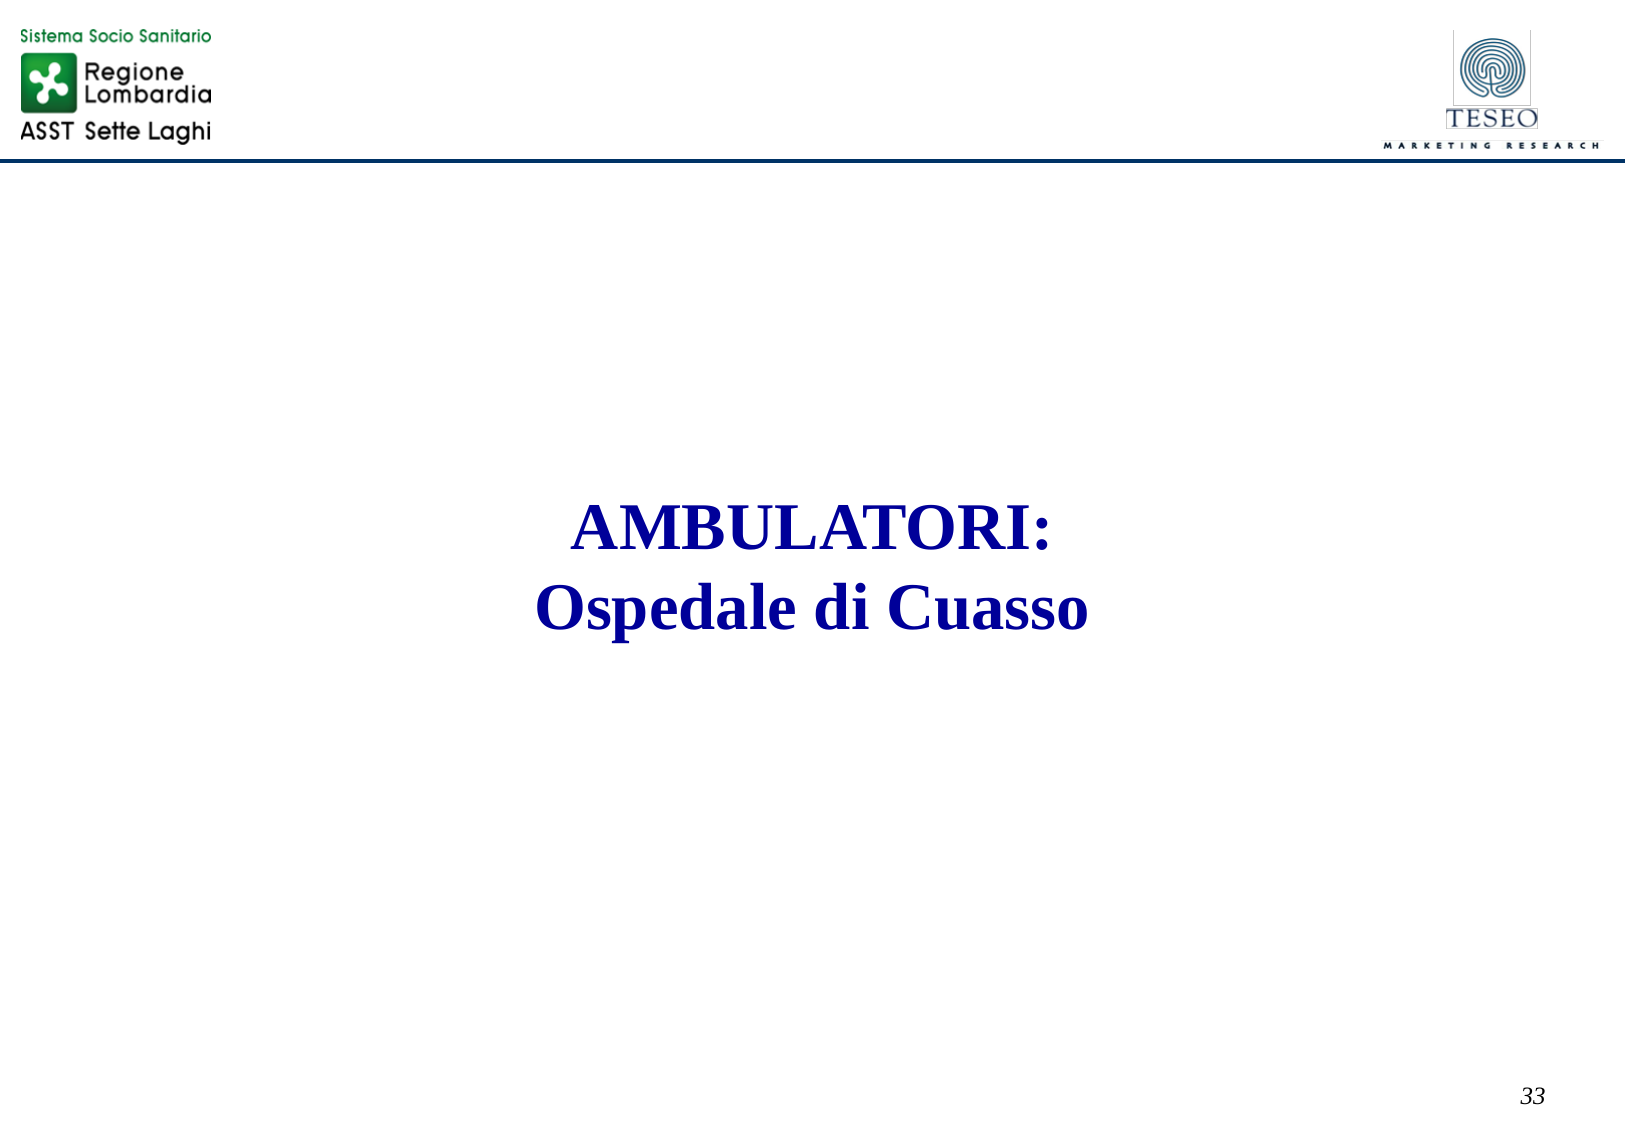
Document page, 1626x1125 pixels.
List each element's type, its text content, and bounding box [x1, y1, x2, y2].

picture [1381, 30, 1604, 149]
picture [21, 26, 211, 148]
text_box AMBULATORI: Ospedale di Cuasso [121, 469, 1504, 657]
